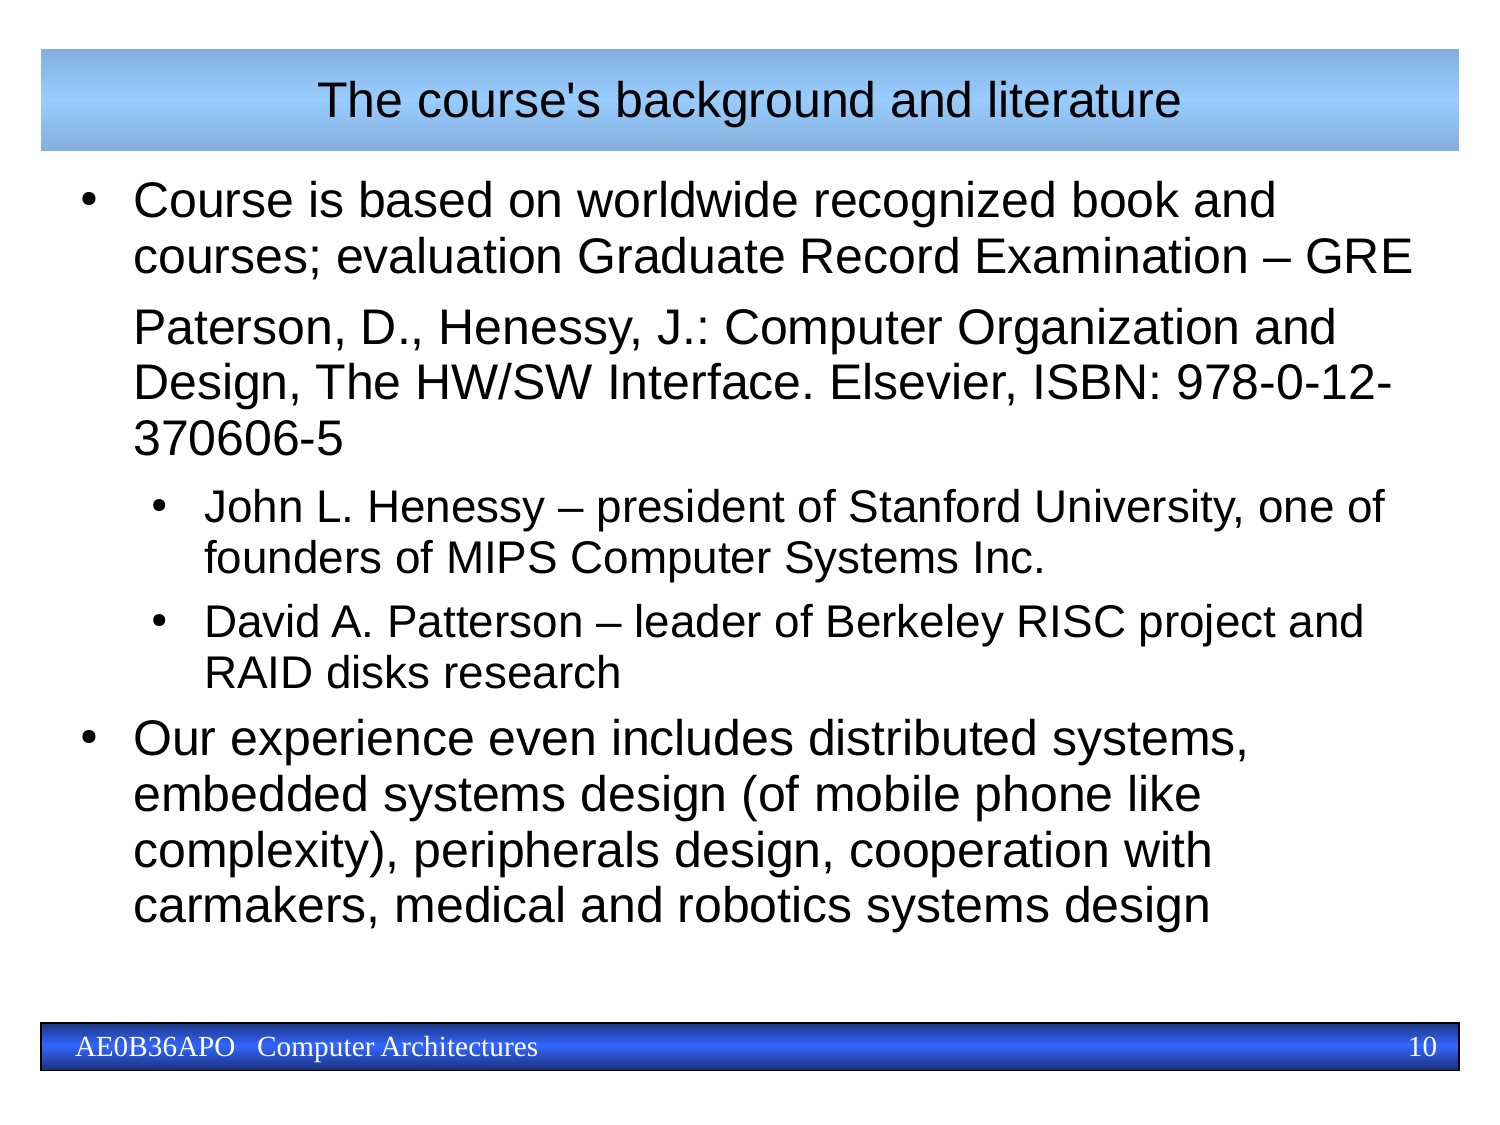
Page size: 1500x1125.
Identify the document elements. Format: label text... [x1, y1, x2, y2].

title The course's background and literature [41, 49, 1459, 151]
list Course is based on worldwide recognized book and courses; evaluation Graduate Record Examination – GRE Paterson, D., Henessy, J.: Computer Organization and Design, The HW/SW Interface. Elsevier, ISBN: 978-0-12-370606-5 John L. Henessy – president of Stanford University, one of founders of MIPS Computer Systems Inc. David A. Patterson – leader of Berkeley RISC project and RAID disks research Our experience even includes distributed systems, embedded systems design (of mobile phone like complexity), peripherals design, cooperation with carmakers, medical and robotics systems design [62, 172, 1426, 1000]
